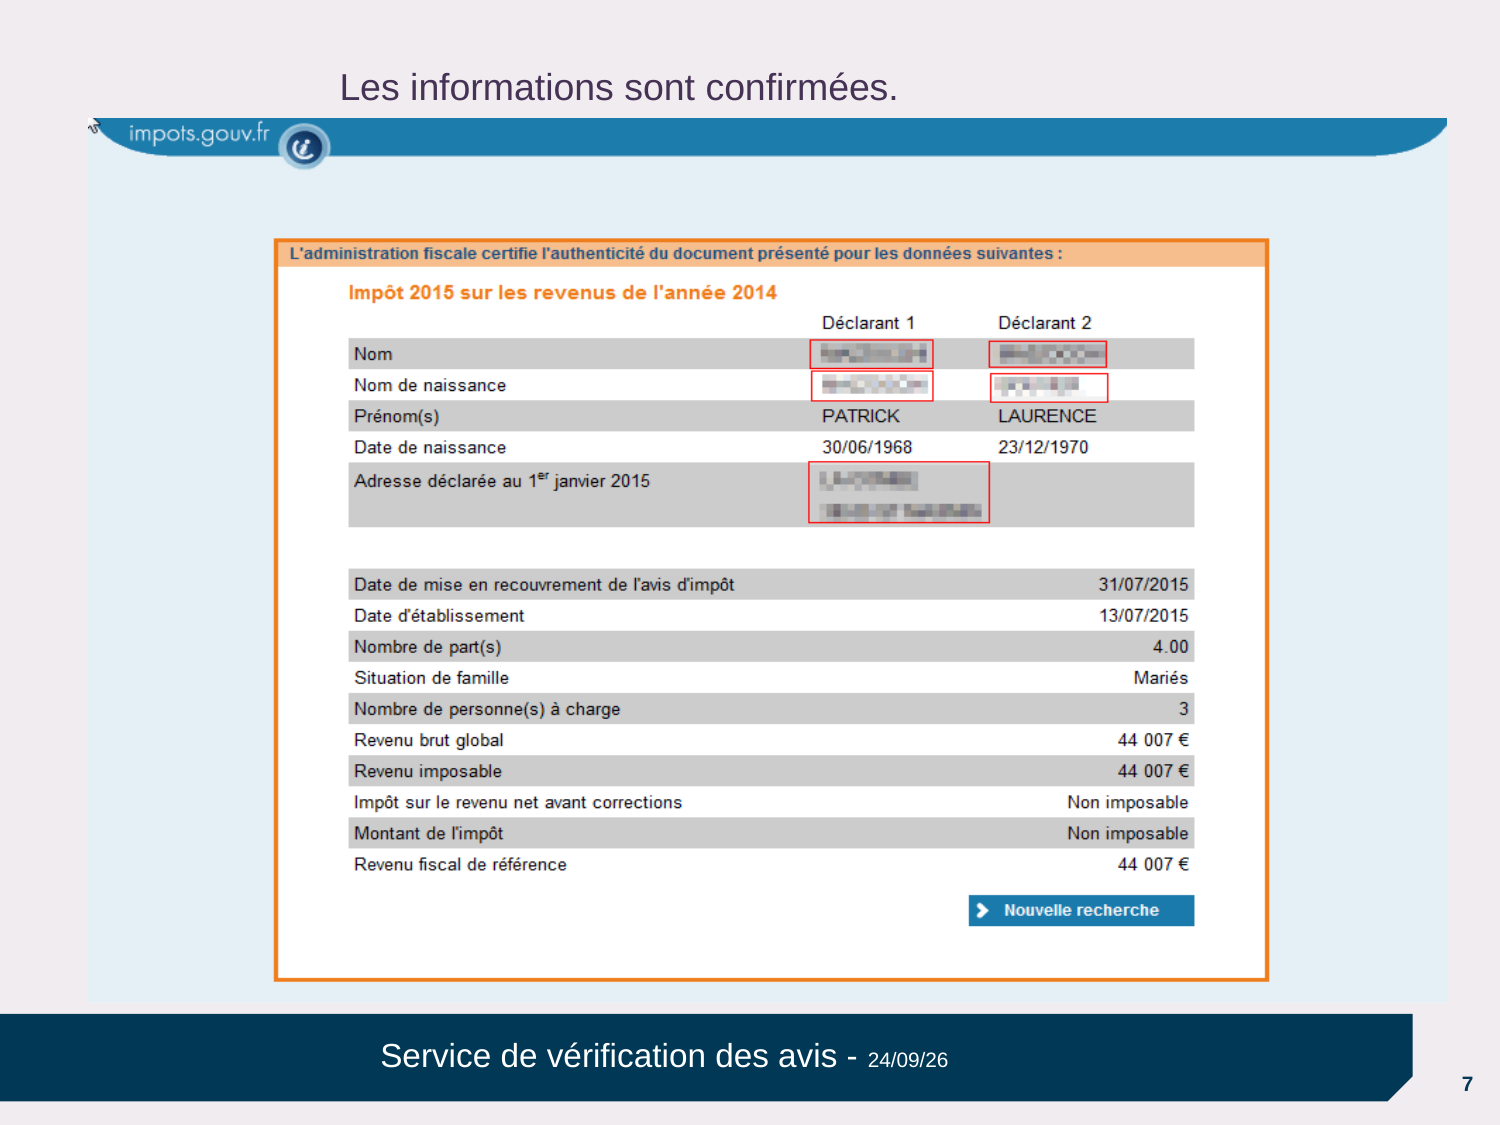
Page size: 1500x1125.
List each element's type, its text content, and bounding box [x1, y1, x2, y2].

text_box Les informations sont confirmées. [324, 59, 915, 116]
picture [88, 118, 1447, 1004]
